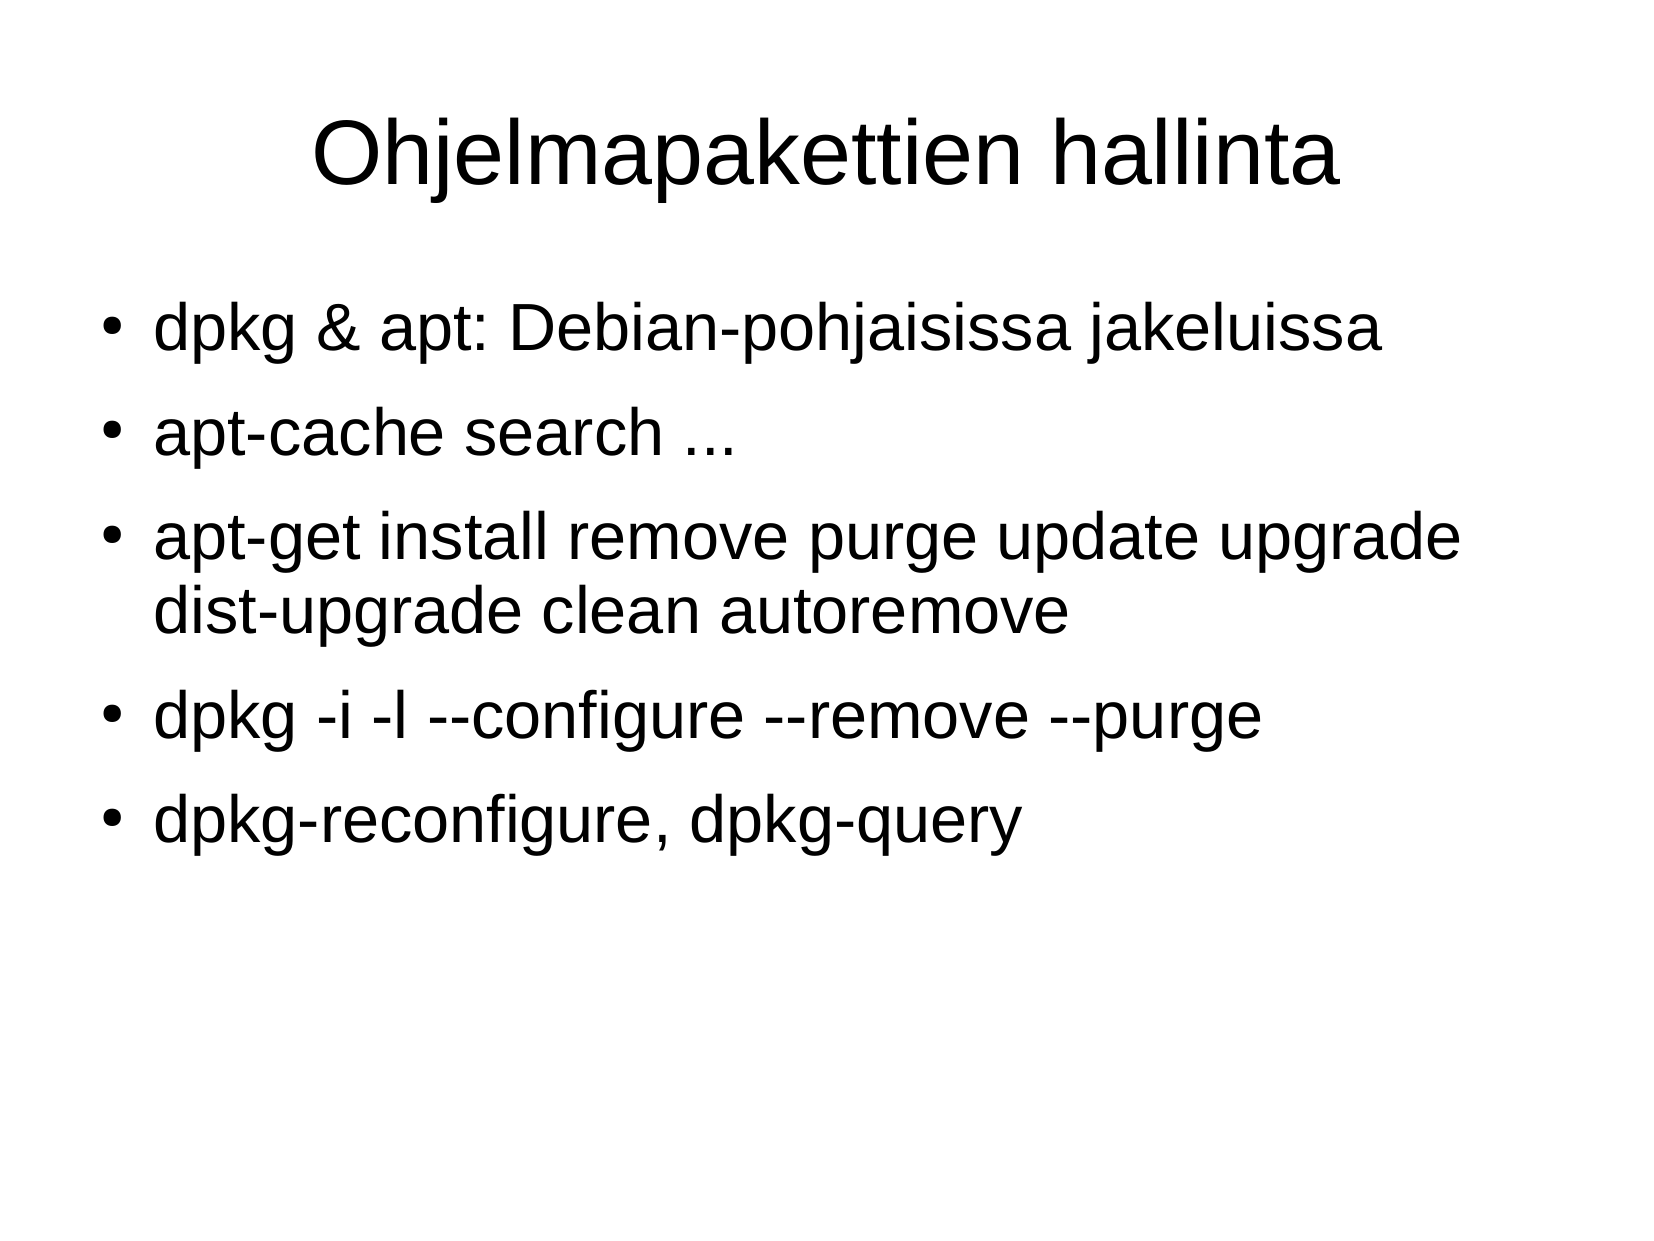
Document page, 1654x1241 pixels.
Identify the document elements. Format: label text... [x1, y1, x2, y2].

list dpkg & apt: Debian-pohjaisissa jakeluissa apt-cache search ... apt-get install remove purge update upgrade dist-upgrade clean autoremove dpkg -i -l --configure --remove --purge dpkg-reconfigure, dpkg-query [82, 290, 1571, 1010]
title Ohjelmapakettien hallinta [82, 49, 1571, 257]
